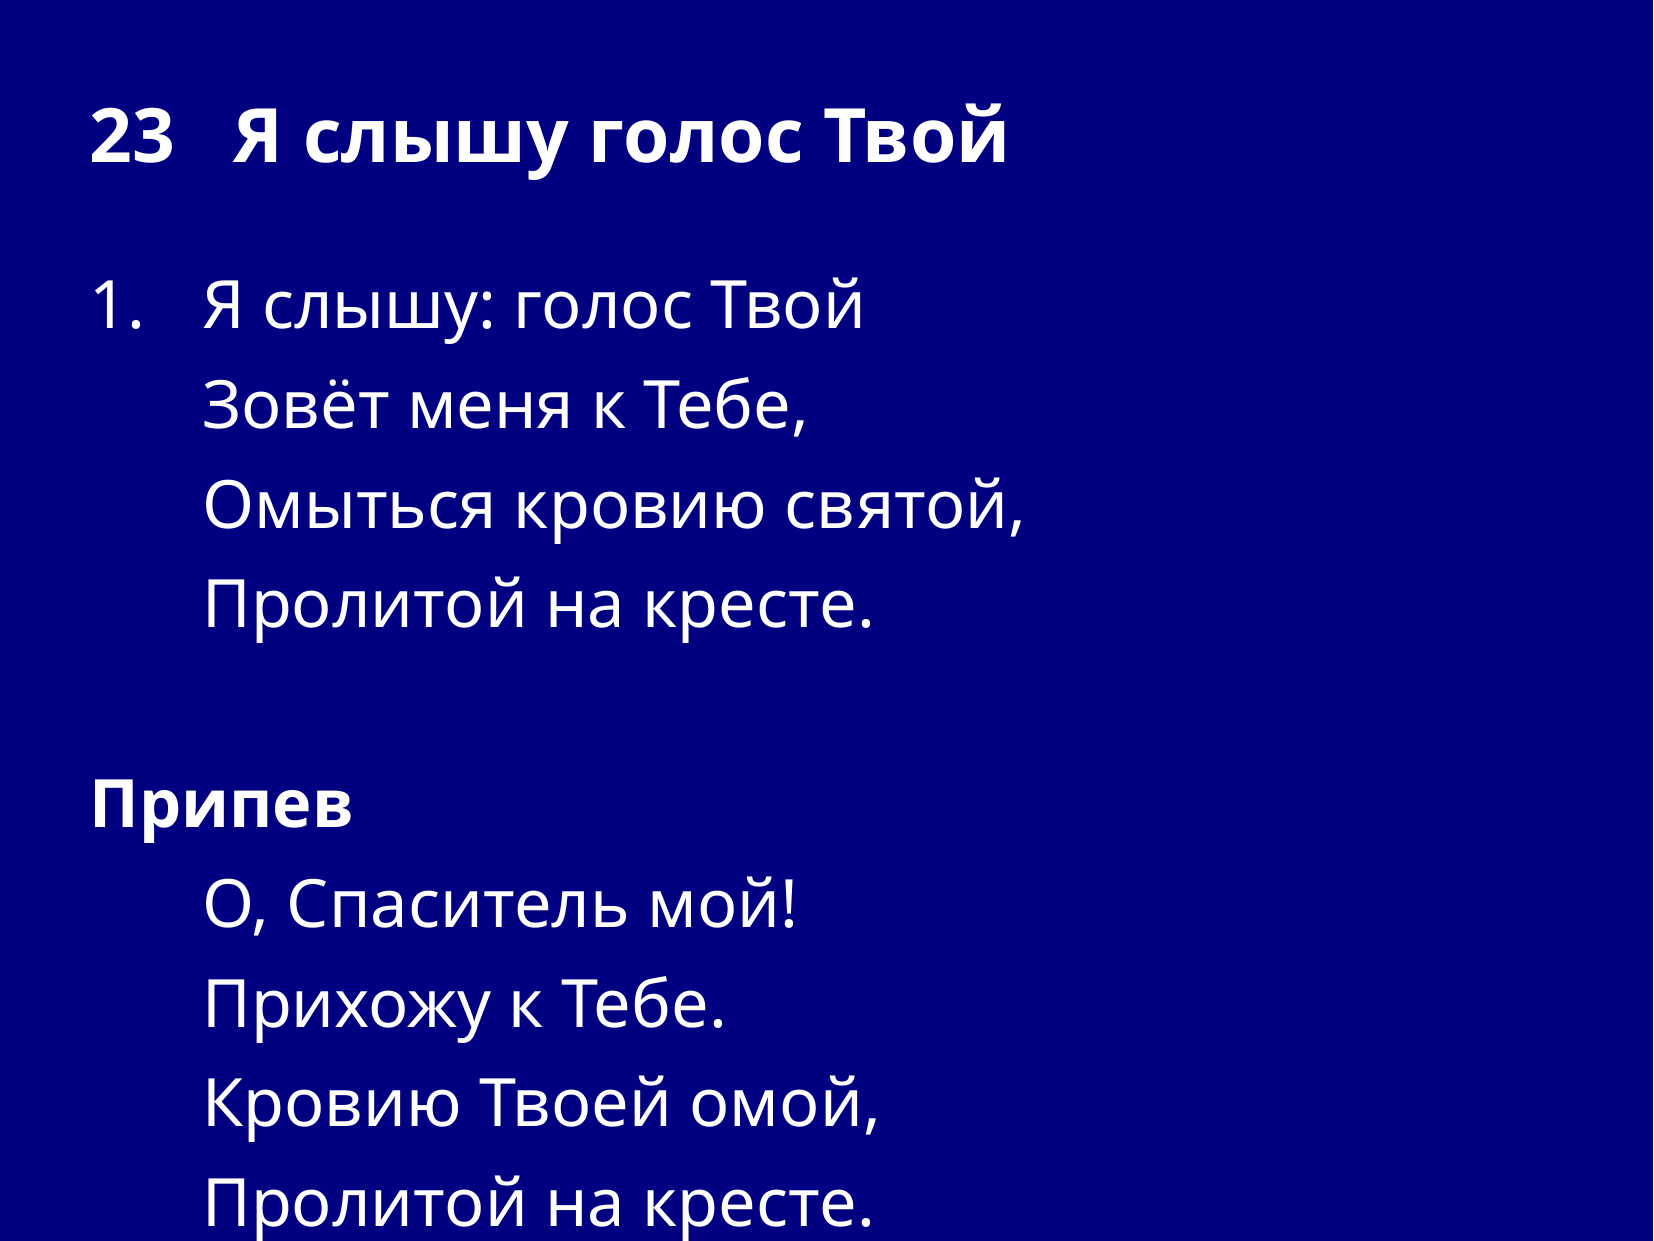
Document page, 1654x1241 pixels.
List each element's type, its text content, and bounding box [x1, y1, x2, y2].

text_box 23 Я слышу голос Твой [75, 75, 1576, 188]
text_box 1. Я слышу: голос Твой Зовёт меня к Тебе, Омыться кровию святой, Пролитой на кресте. Припев О, Спаситель мой! Прихожу к Тебе. Кровию Твоей омой, Пролитой на кресте. [75, 188, 1576, 1163]
